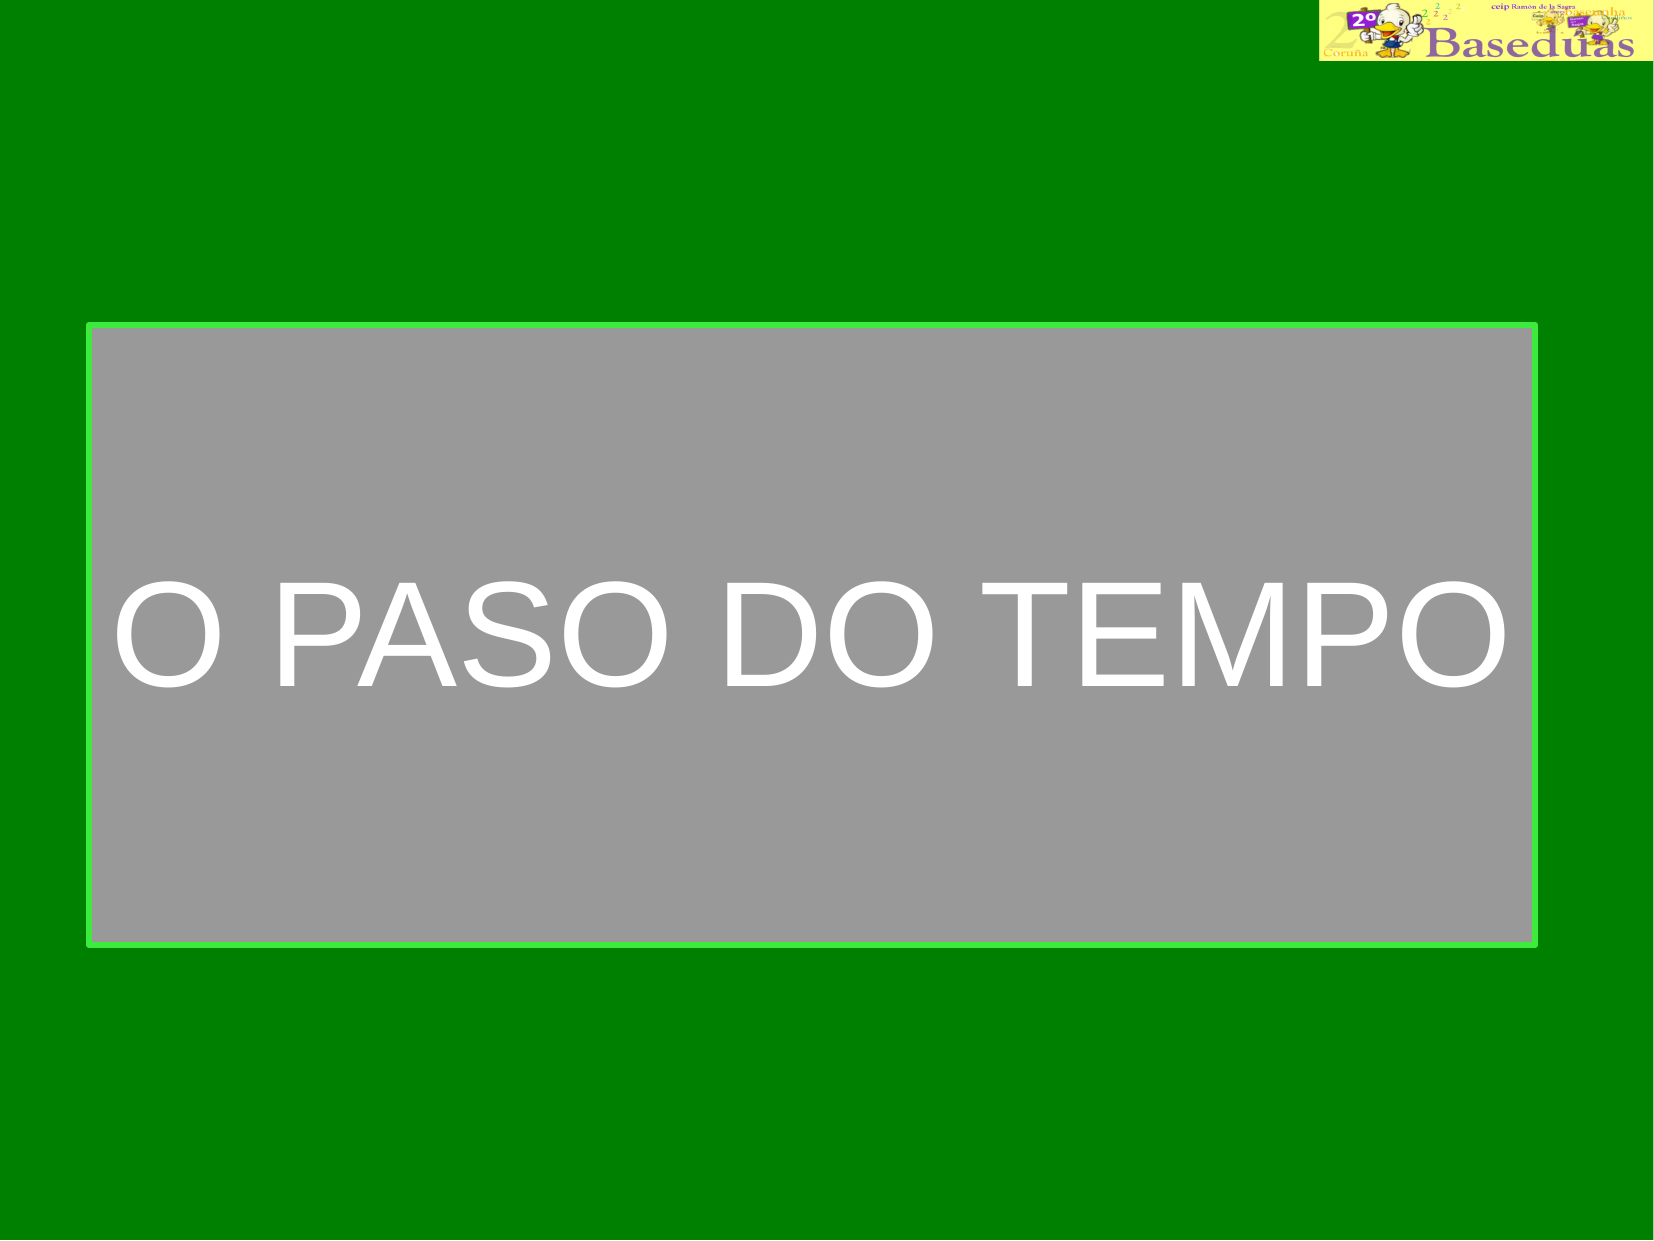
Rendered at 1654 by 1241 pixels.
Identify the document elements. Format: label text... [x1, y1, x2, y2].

text_box O PASO DO TEMPO [88, 324, 1536, 945]
picture [1319, 0, 1654, 61]
